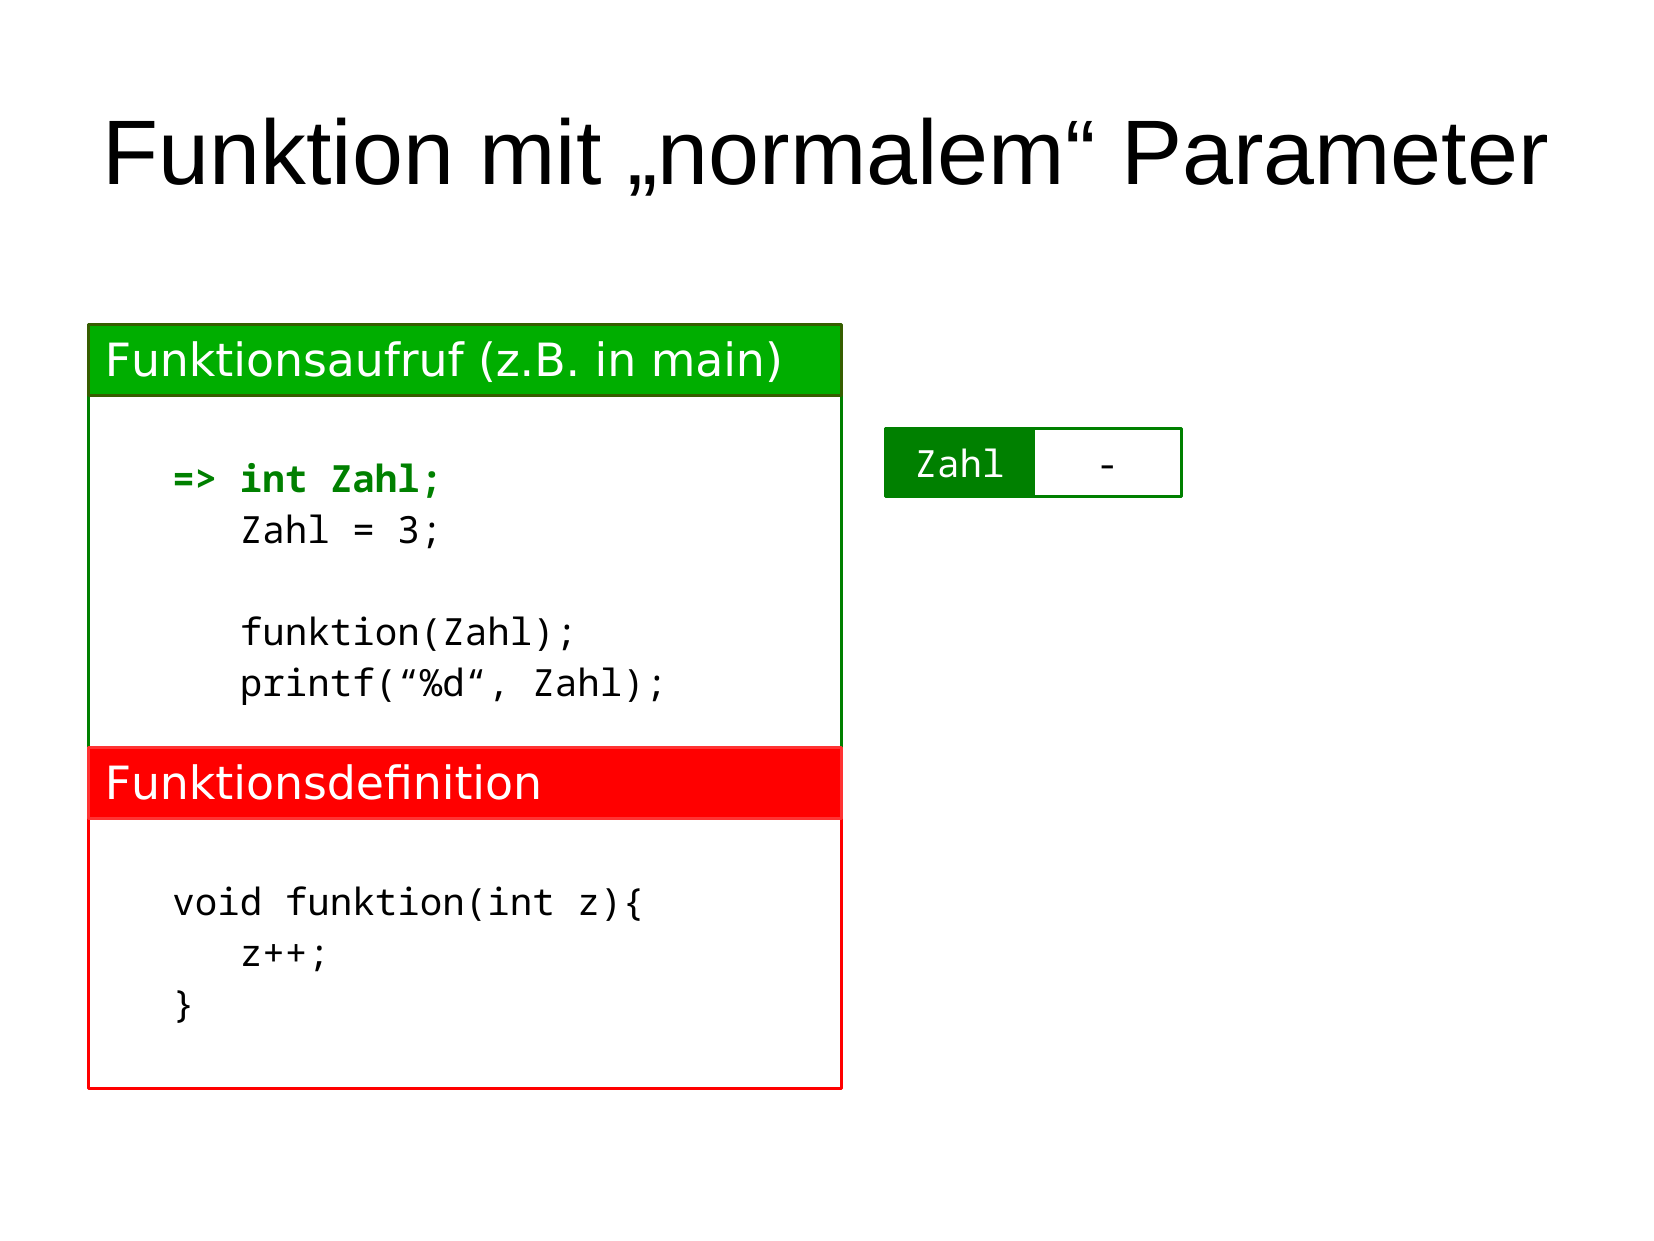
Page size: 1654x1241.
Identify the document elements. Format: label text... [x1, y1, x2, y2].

text_box - [1033, 428, 1182, 490]
text_box Funktionsaufruf (z.B. in main) [88, 324, 842, 396]
title Funktion mit „normalem“ Parameter [82, 49, 1571, 257]
text_box void funktion(int z){ z++; } [88, 820, 842, 1052]
text_box Zahl [885, 428, 1032, 490]
text_box Funktionsdefinition [88, 747, 842, 819]
text_box => int Zahl; Zahl = 3; funktion(Zahl); printf(“%d“, Zahl); [88, 397, 842, 716]
